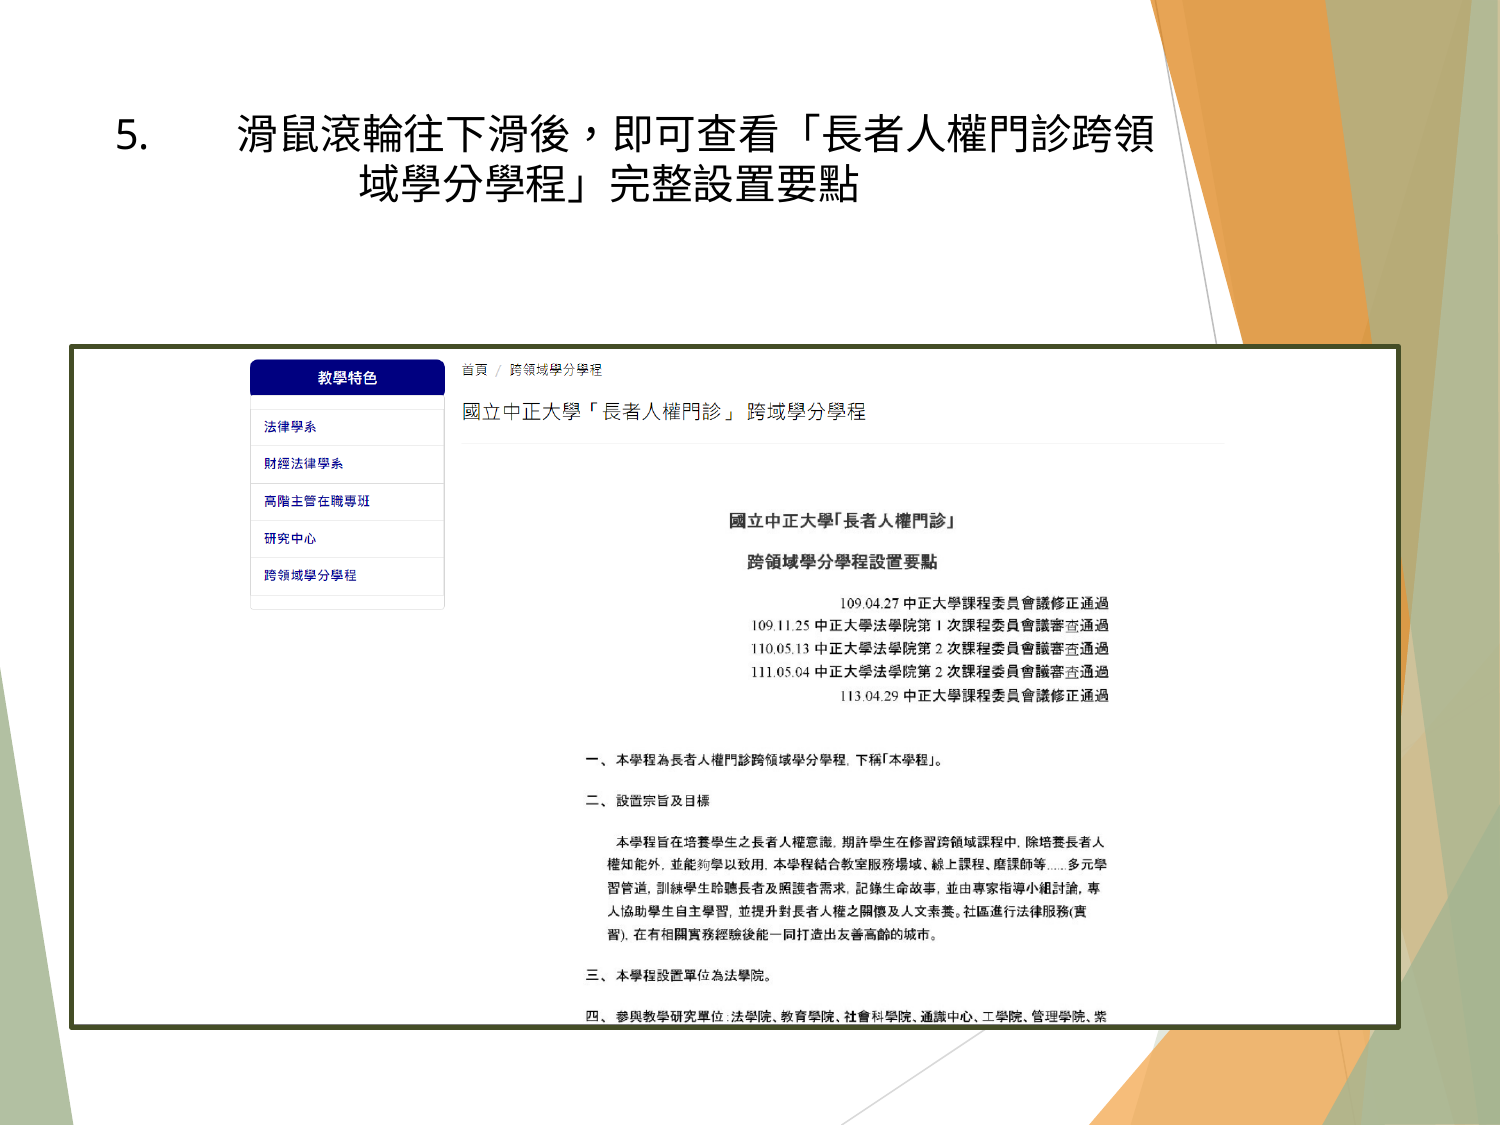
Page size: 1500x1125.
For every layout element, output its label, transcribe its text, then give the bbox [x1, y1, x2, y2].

picture [73, 348, 1396, 1026]
title 滑鼠滾輪往下滑後，即可查看「長者人權門診跨領域學分學程」完整設置要點 [99, 99, 1186, 317]
